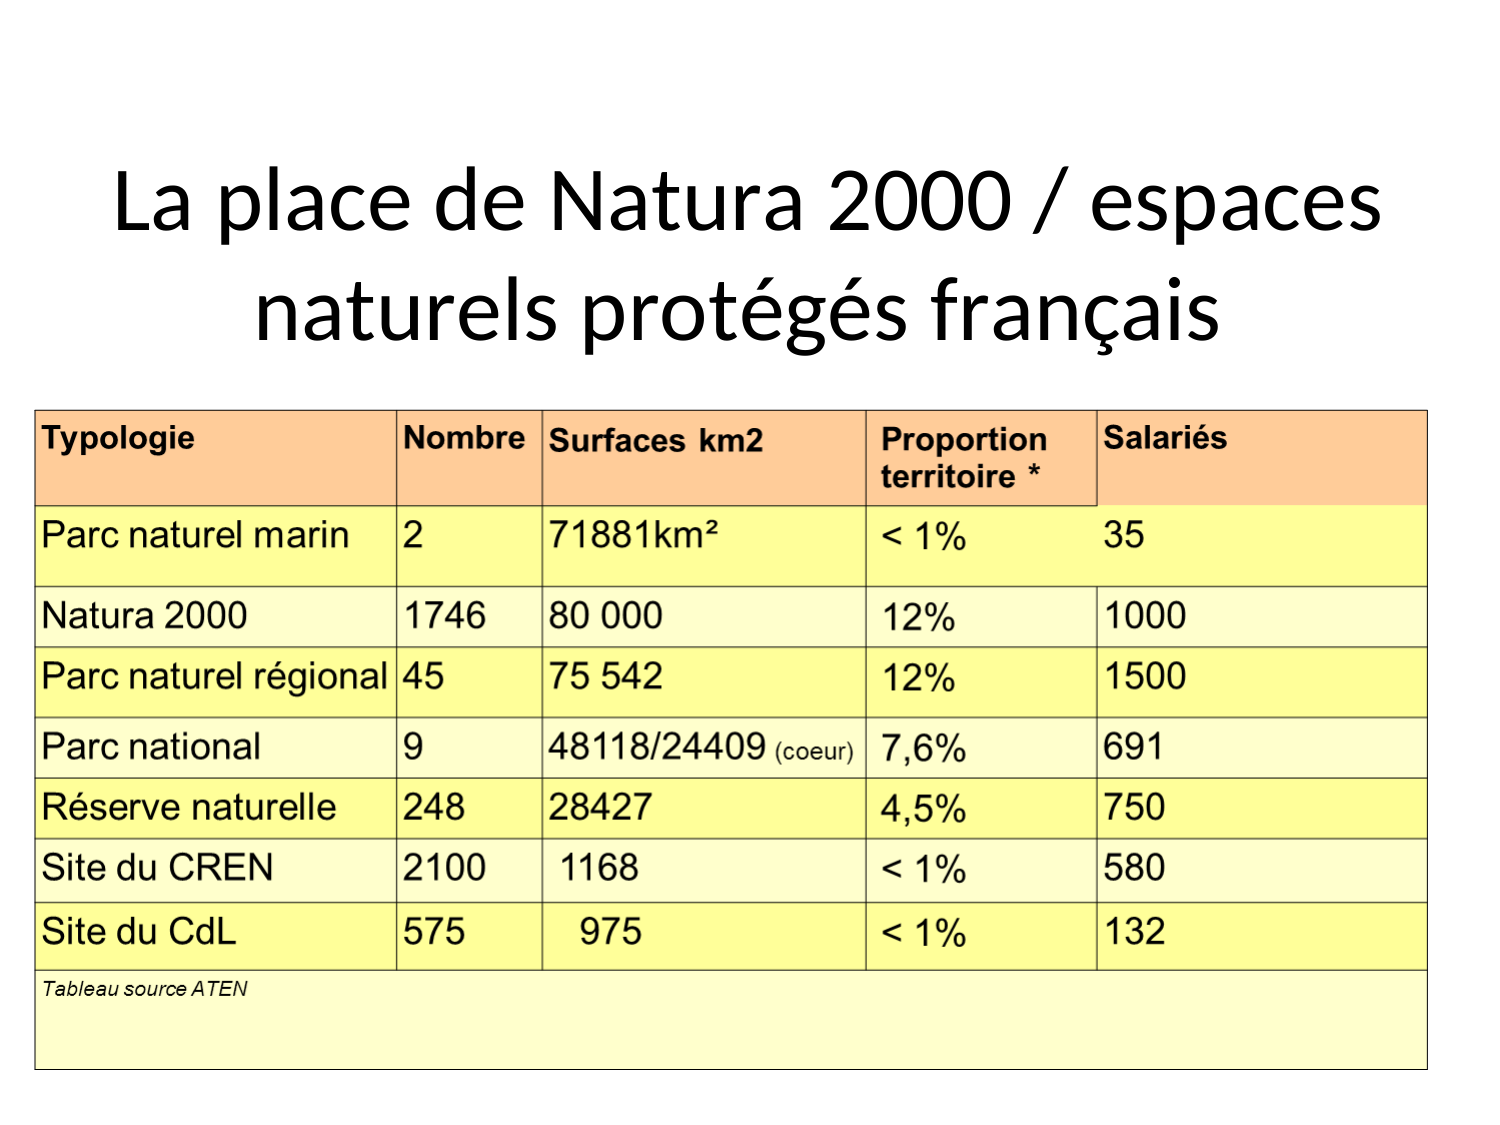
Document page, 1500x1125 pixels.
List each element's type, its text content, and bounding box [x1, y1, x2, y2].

title La place de Natura 2000 / espaces naturels protégés français [75, 21, 1423, 257]
picture [17, 406, 1428, 1071]
